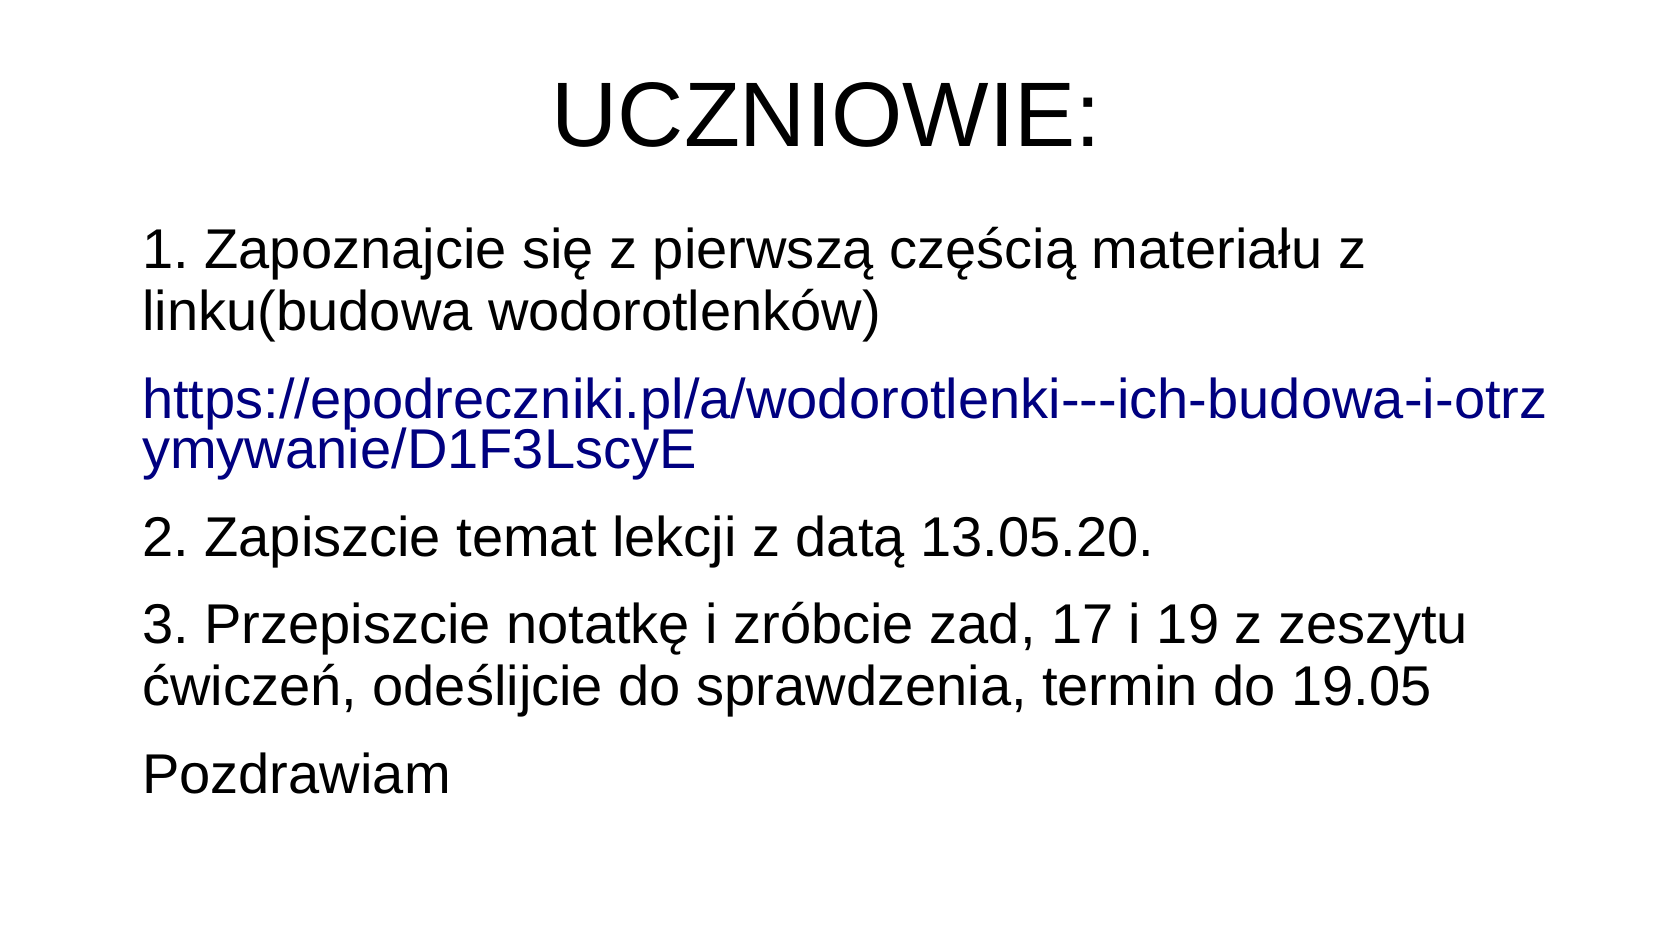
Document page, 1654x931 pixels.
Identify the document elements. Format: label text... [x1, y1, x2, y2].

title UCZNIOWIE: [82, 37, 1571, 193]
list 1. Zapoznajcie się z pierwszą częścią materiału z linku(budowa wodorotlenków) https://epodreczniki.pl/a/wodorotlenki---ich-budowa-i-otrzymywanie/D1F3LscyE 2. Zapiszcie temat lekcji z datą 13.05.20. 3. Przepiszcie notatkę i zróbcie zad, 17 i 19 z zeszytu ćwiczeń, odeślijcie do sprawdzenia, termin do 19.05 Pozdrawiam [82, 217, 1571, 758]
